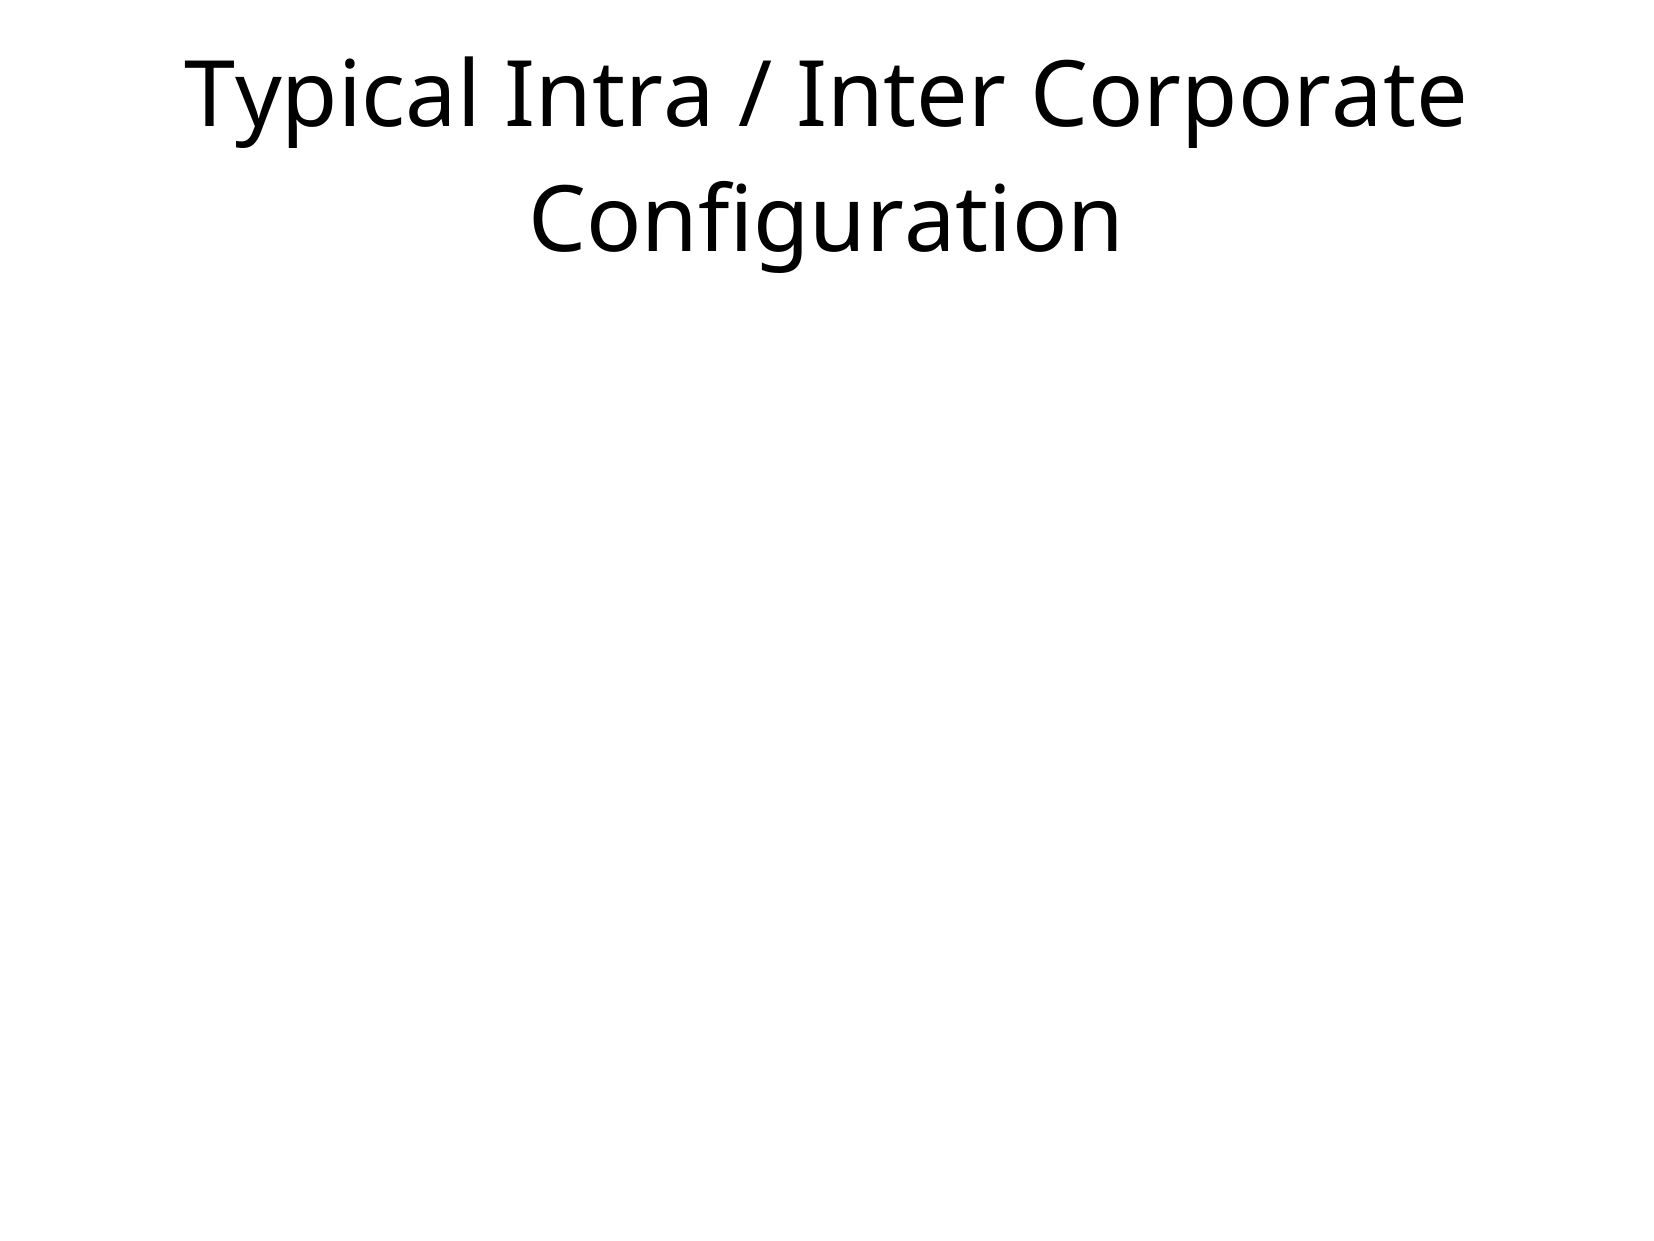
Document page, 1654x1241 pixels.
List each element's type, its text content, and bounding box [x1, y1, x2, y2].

title Typical Intra / Inter Corporate Configuration [82, 42, 1571, 264]
